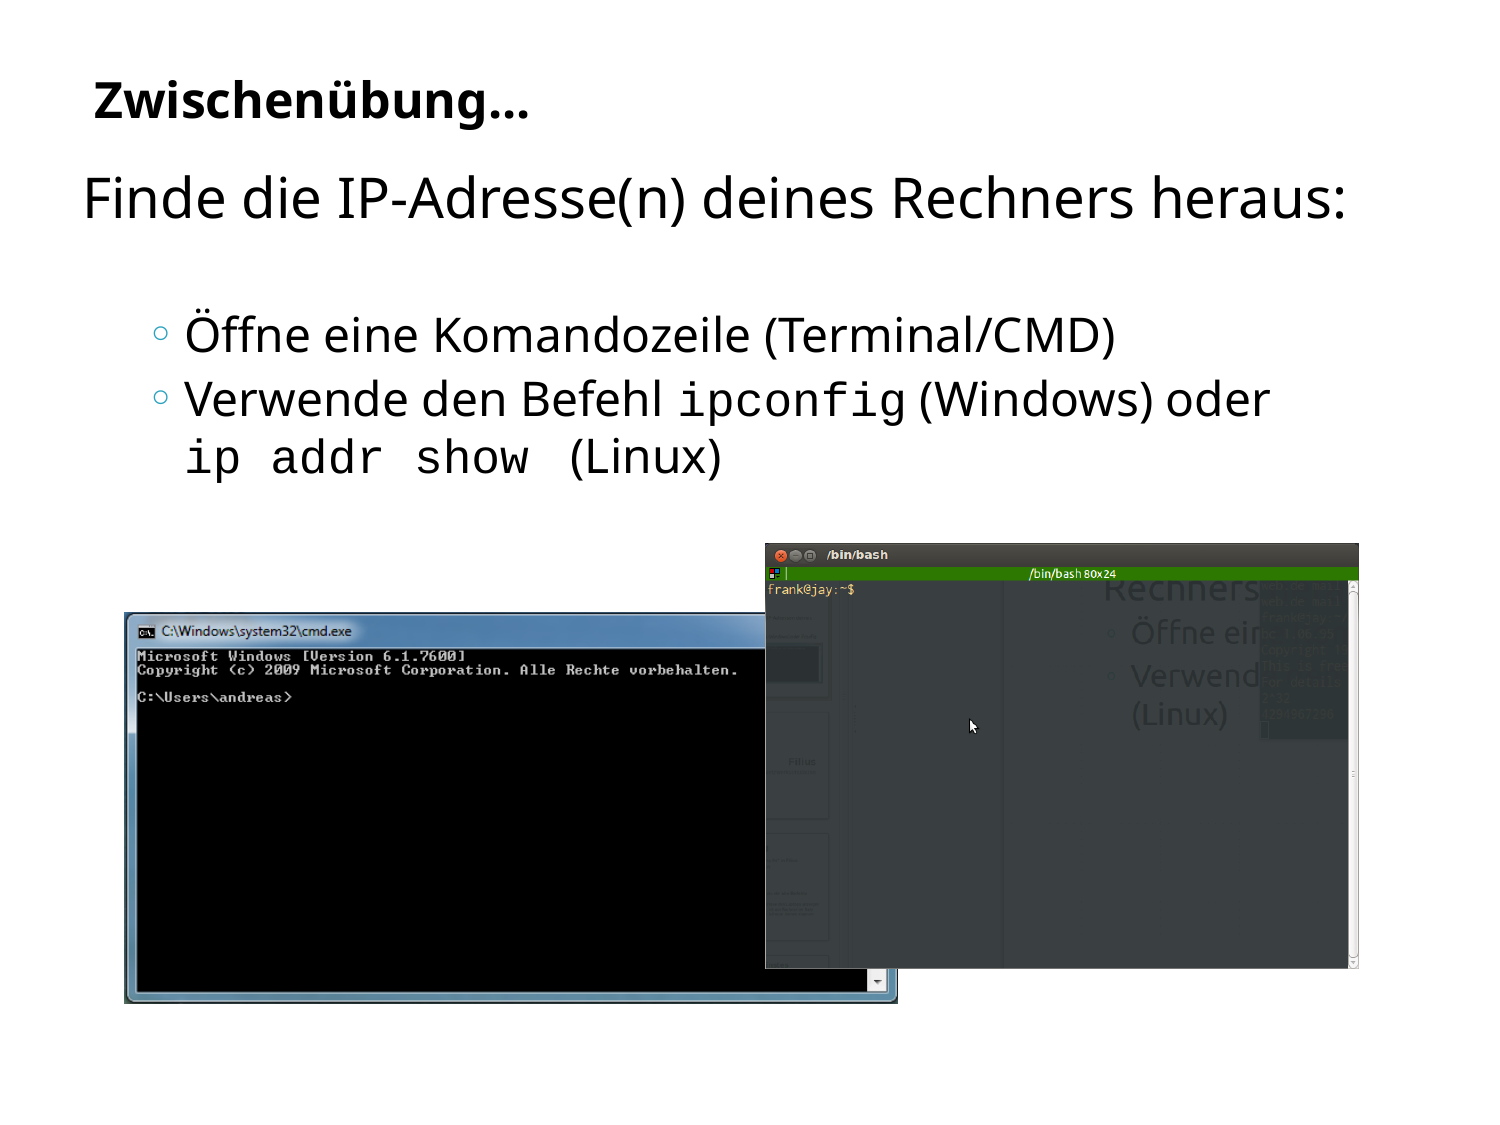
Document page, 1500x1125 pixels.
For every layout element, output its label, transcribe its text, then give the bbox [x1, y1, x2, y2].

picture [124, 543, 1359, 1004]
title Zwischenübung... [79, 59, 1430, 139]
list Finde die IP-Adresse(n) deines Rechners heraus: Öffne eine Komandozeile (Terminal/CMD) Verwende den Befehl ipconfig (Windows) oder ip addr show (Linux) [67, 155, 1418, 497]
